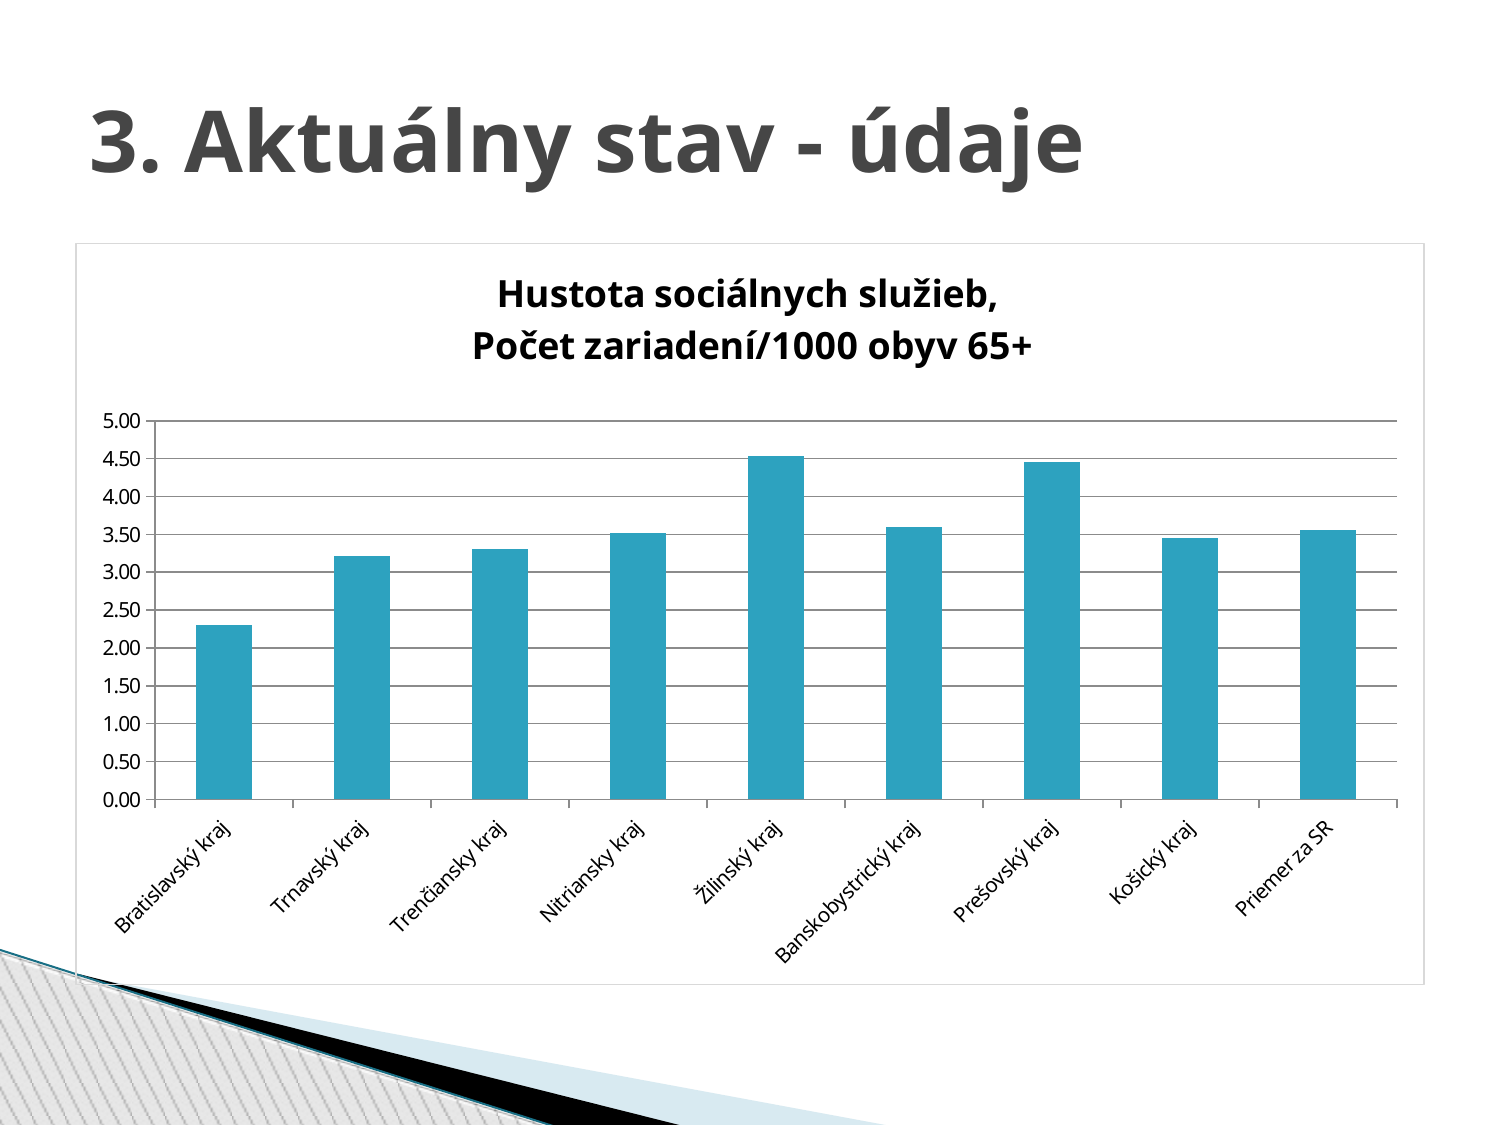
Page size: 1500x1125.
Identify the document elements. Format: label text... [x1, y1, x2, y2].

chart [75, 242, 1425, 986]
text_box 3. Aktuálny stav - údaje [74, 45, 1425, 233]
